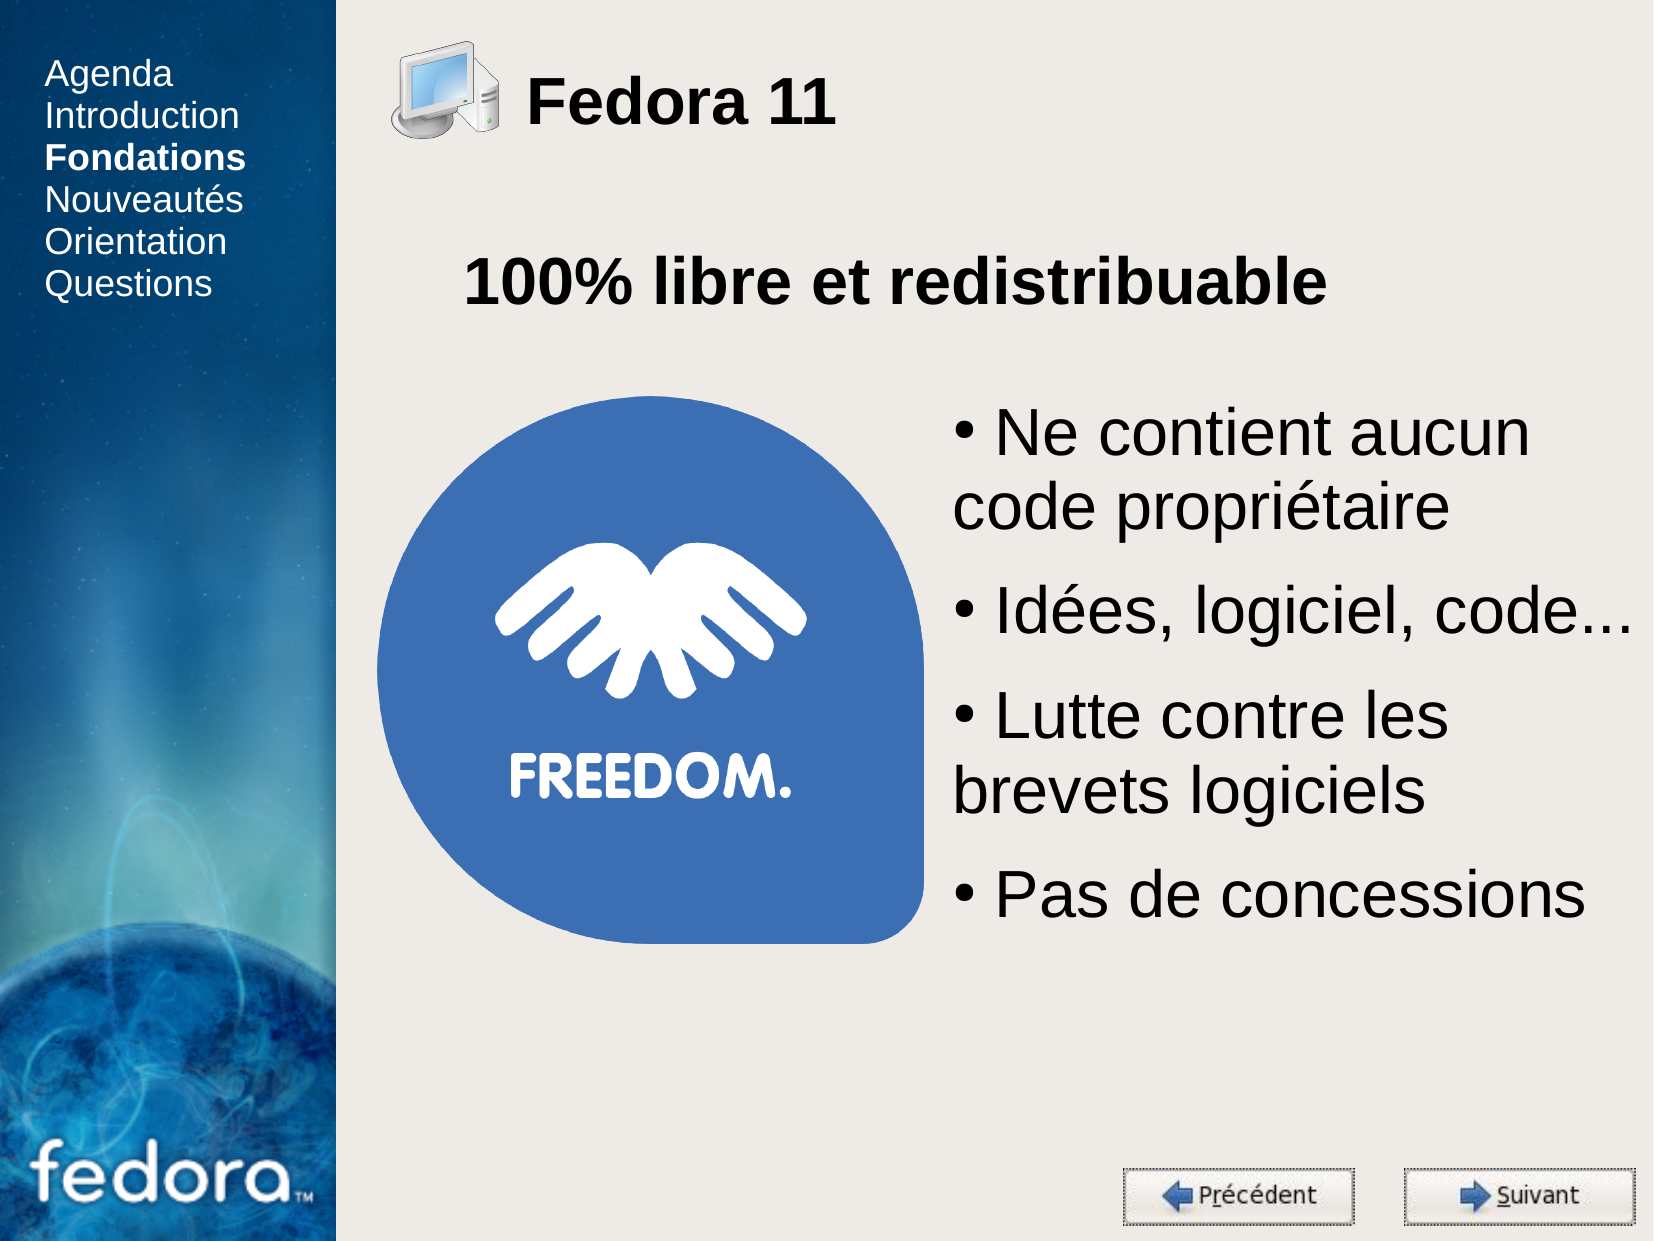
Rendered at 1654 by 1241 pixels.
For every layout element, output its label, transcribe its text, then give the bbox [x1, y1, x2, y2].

text_box 100% libre et redistribuable [448, 236, 1654, 385]
list Ne contient aucun code propriétaire Idées, logiciel, code... Lutte contre les brevets logiciels Pas de concessions [952, 385, 1643, 1011]
picture [0, 0, 1654, 1241]
text_box Agenda Introduction Fondations Nouveautés Orientation Questions [29, 45, 327, 313]
text_box Fedora 11 [511, 56, 1316, 147]
